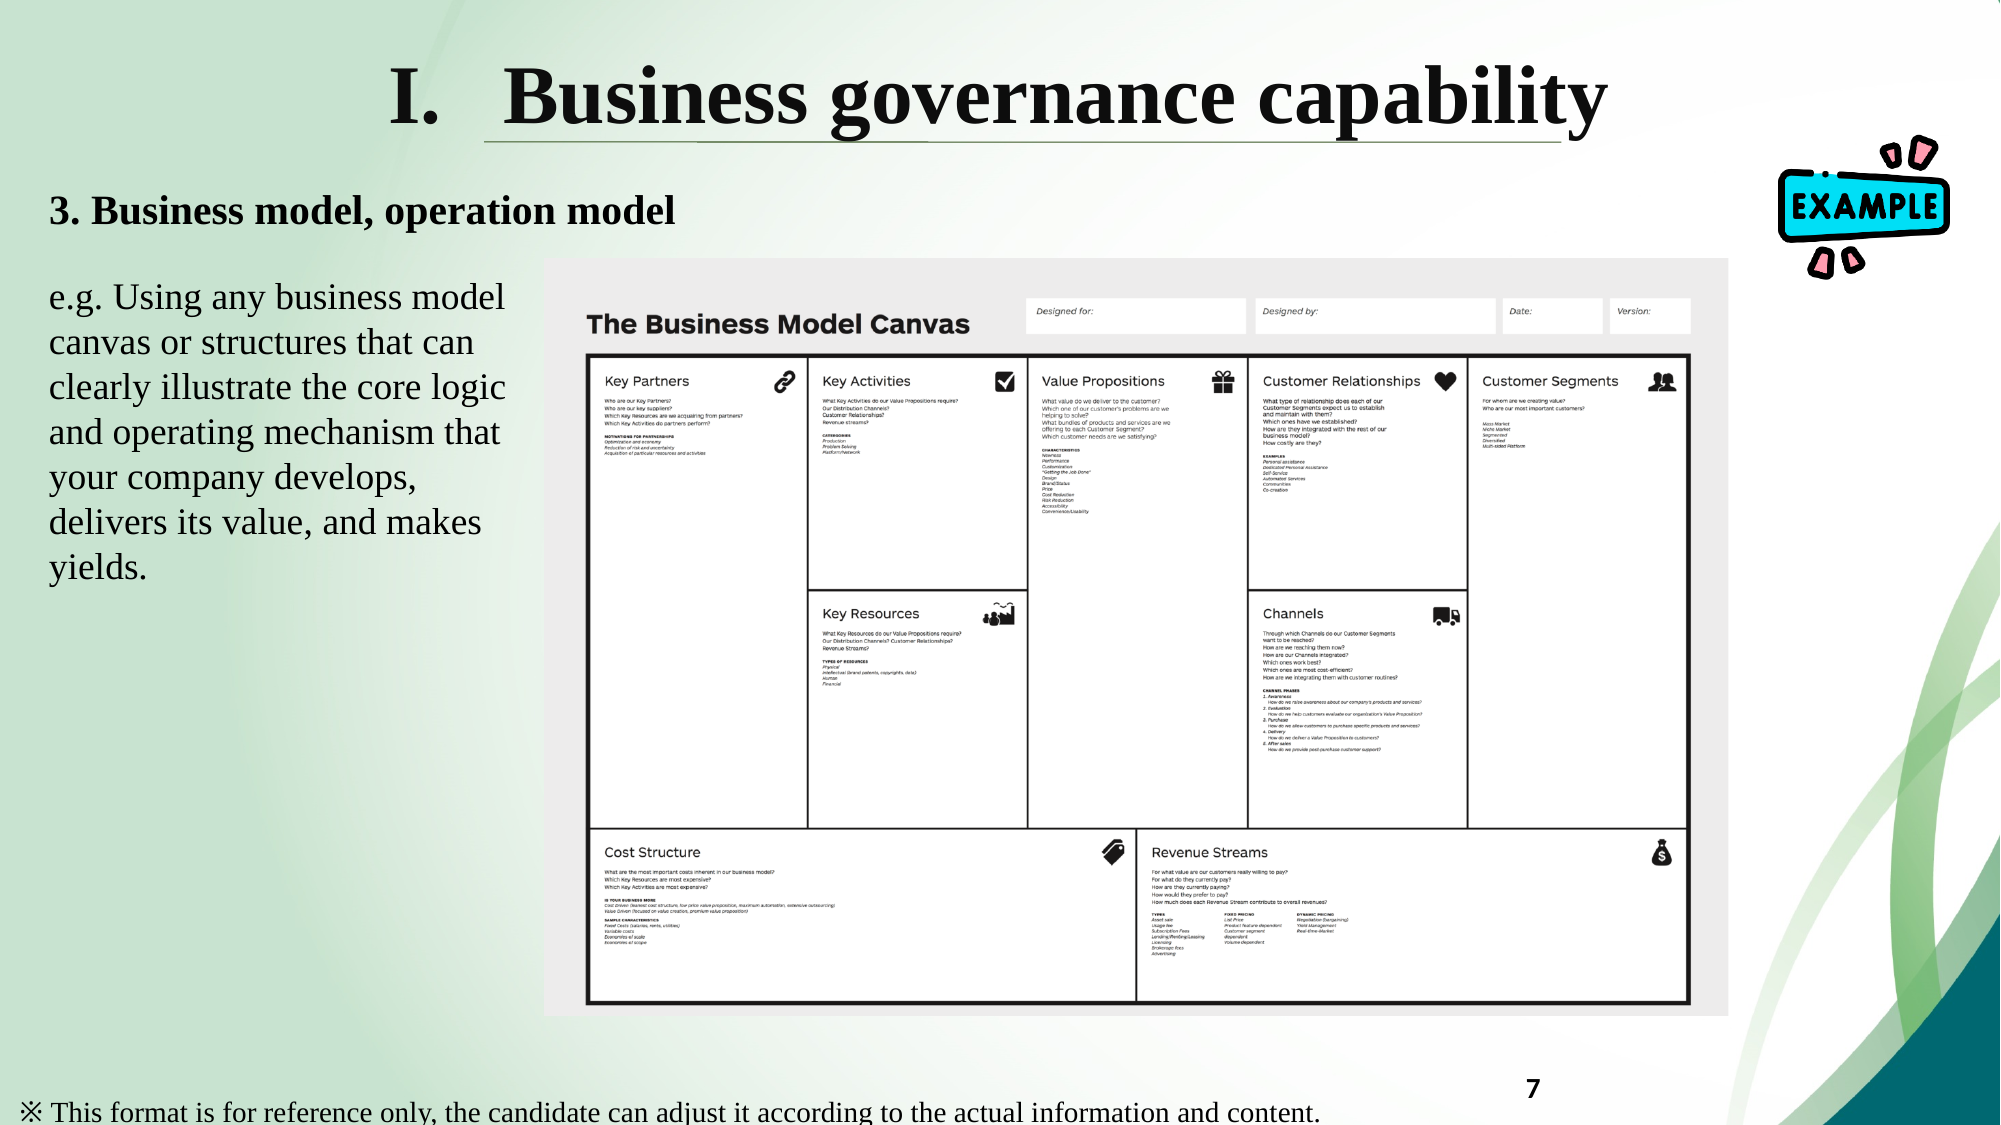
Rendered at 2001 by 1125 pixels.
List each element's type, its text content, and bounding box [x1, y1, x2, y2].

picture [1778, 139, 1950, 293]
text_box e.g. Using any business model canvas or structures that can clearly illustrate the core logic and operating mechanism that your company develops, delivers its value, and makes yields. [42, 257, 539, 602]
picture [544, 258, 1729, 1016]
title I. Business governance capability [3, 36, 1996, 139]
text_box 3. Business model, operation model [42, 168, 838, 248]
text_box ※ This format is for reference only, the candidate can adjust it according to the actual information and content. [12, 1068, 1330, 1125]
text_box 7 [1518, 1053, 1969, 1114]
